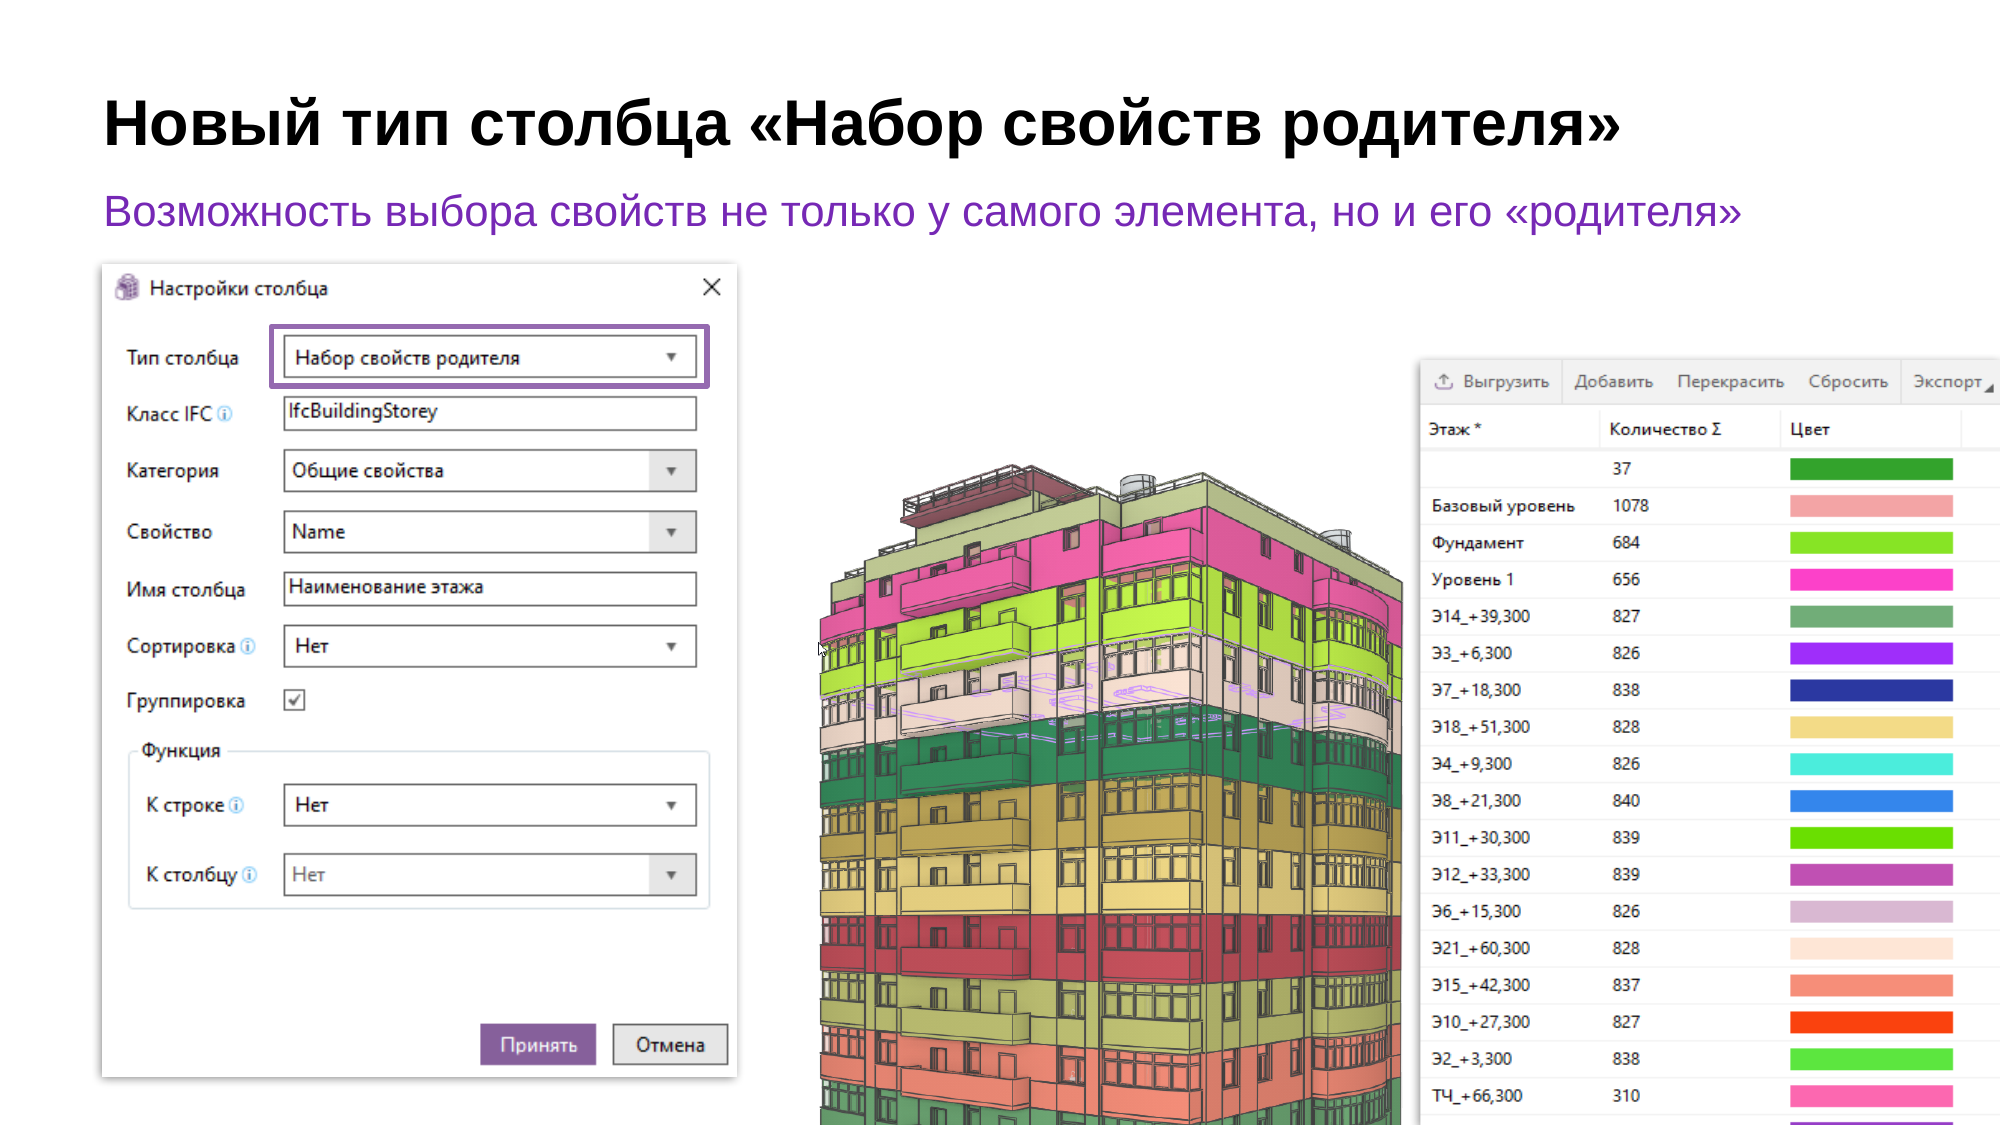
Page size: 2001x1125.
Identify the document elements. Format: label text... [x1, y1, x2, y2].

picture [102, 264, 737, 1077]
text_box Новый тип столбца «Набор свойств родителя» [88, 73, 1912, 170]
text_box Возможность выбора свойств не только у самого элемента, но и его «родителя» [88, 170, 1912, 240]
picture [801, 360, 2000, 1125]
